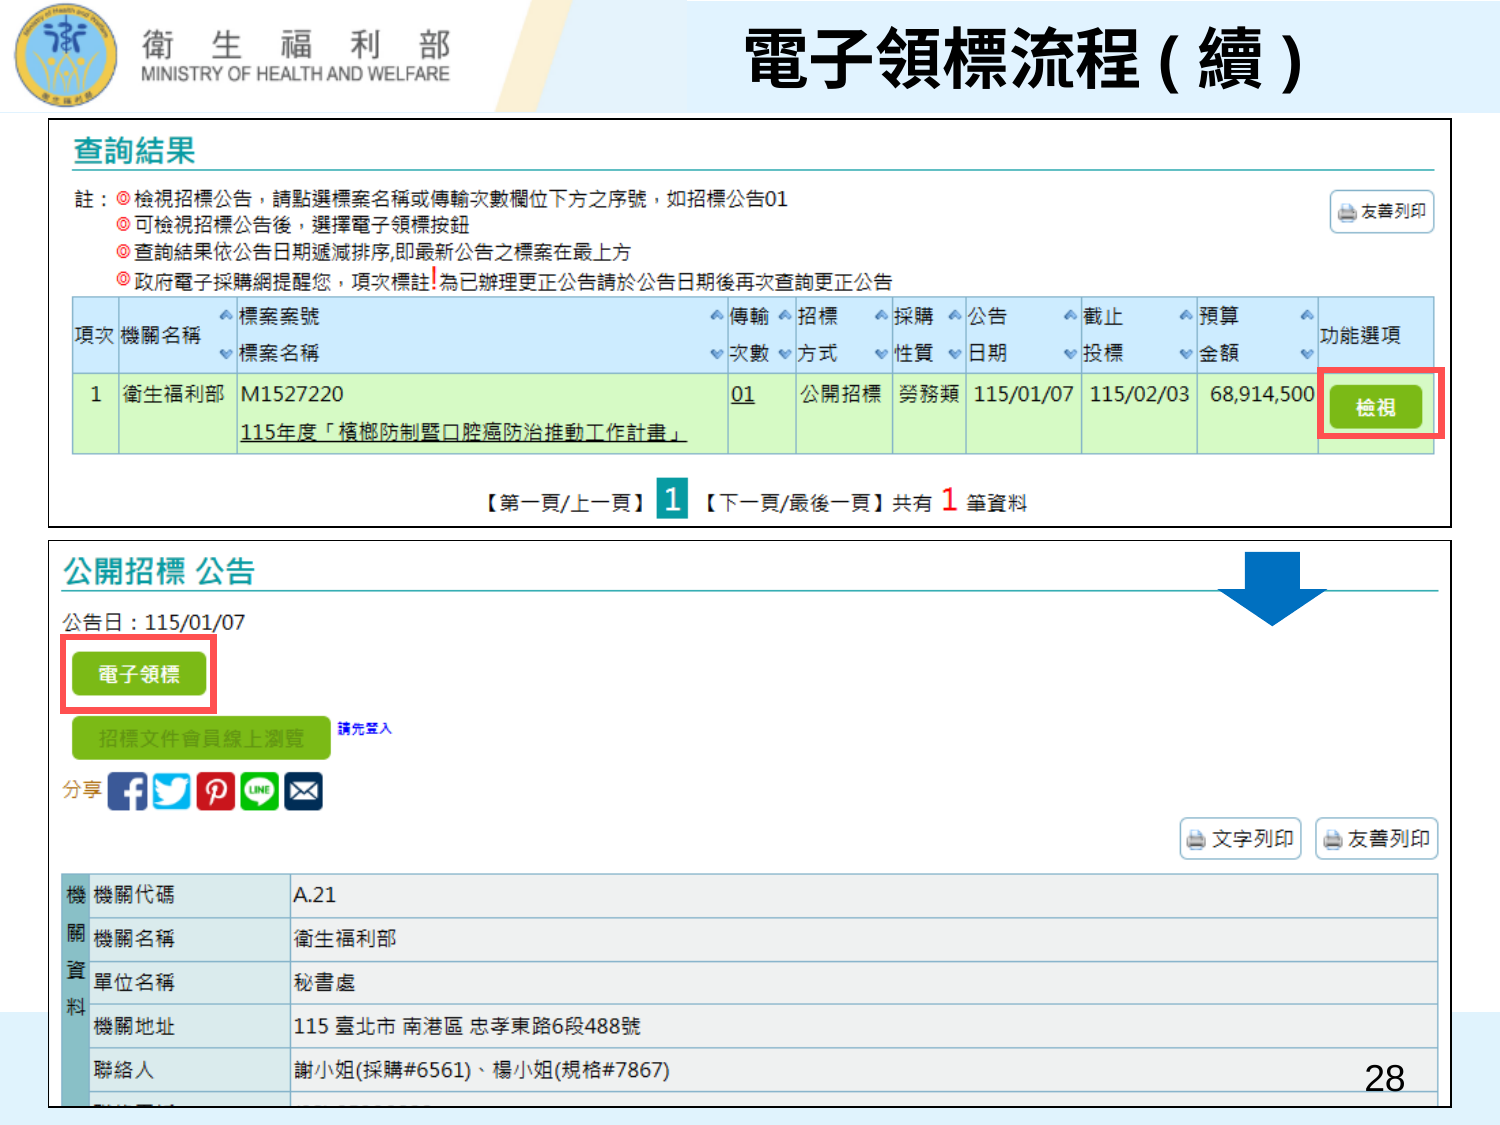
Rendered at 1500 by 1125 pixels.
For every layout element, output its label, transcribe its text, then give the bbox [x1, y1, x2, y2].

picture [49, 541, 1451, 1107]
text_box 電子領標流程(續) [571, 9, 1474, 105]
text_box 28 [1349, 1046, 1442, 1107]
text_box [1217, 551, 1328, 627]
picture [49, 119, 1451, 527]
